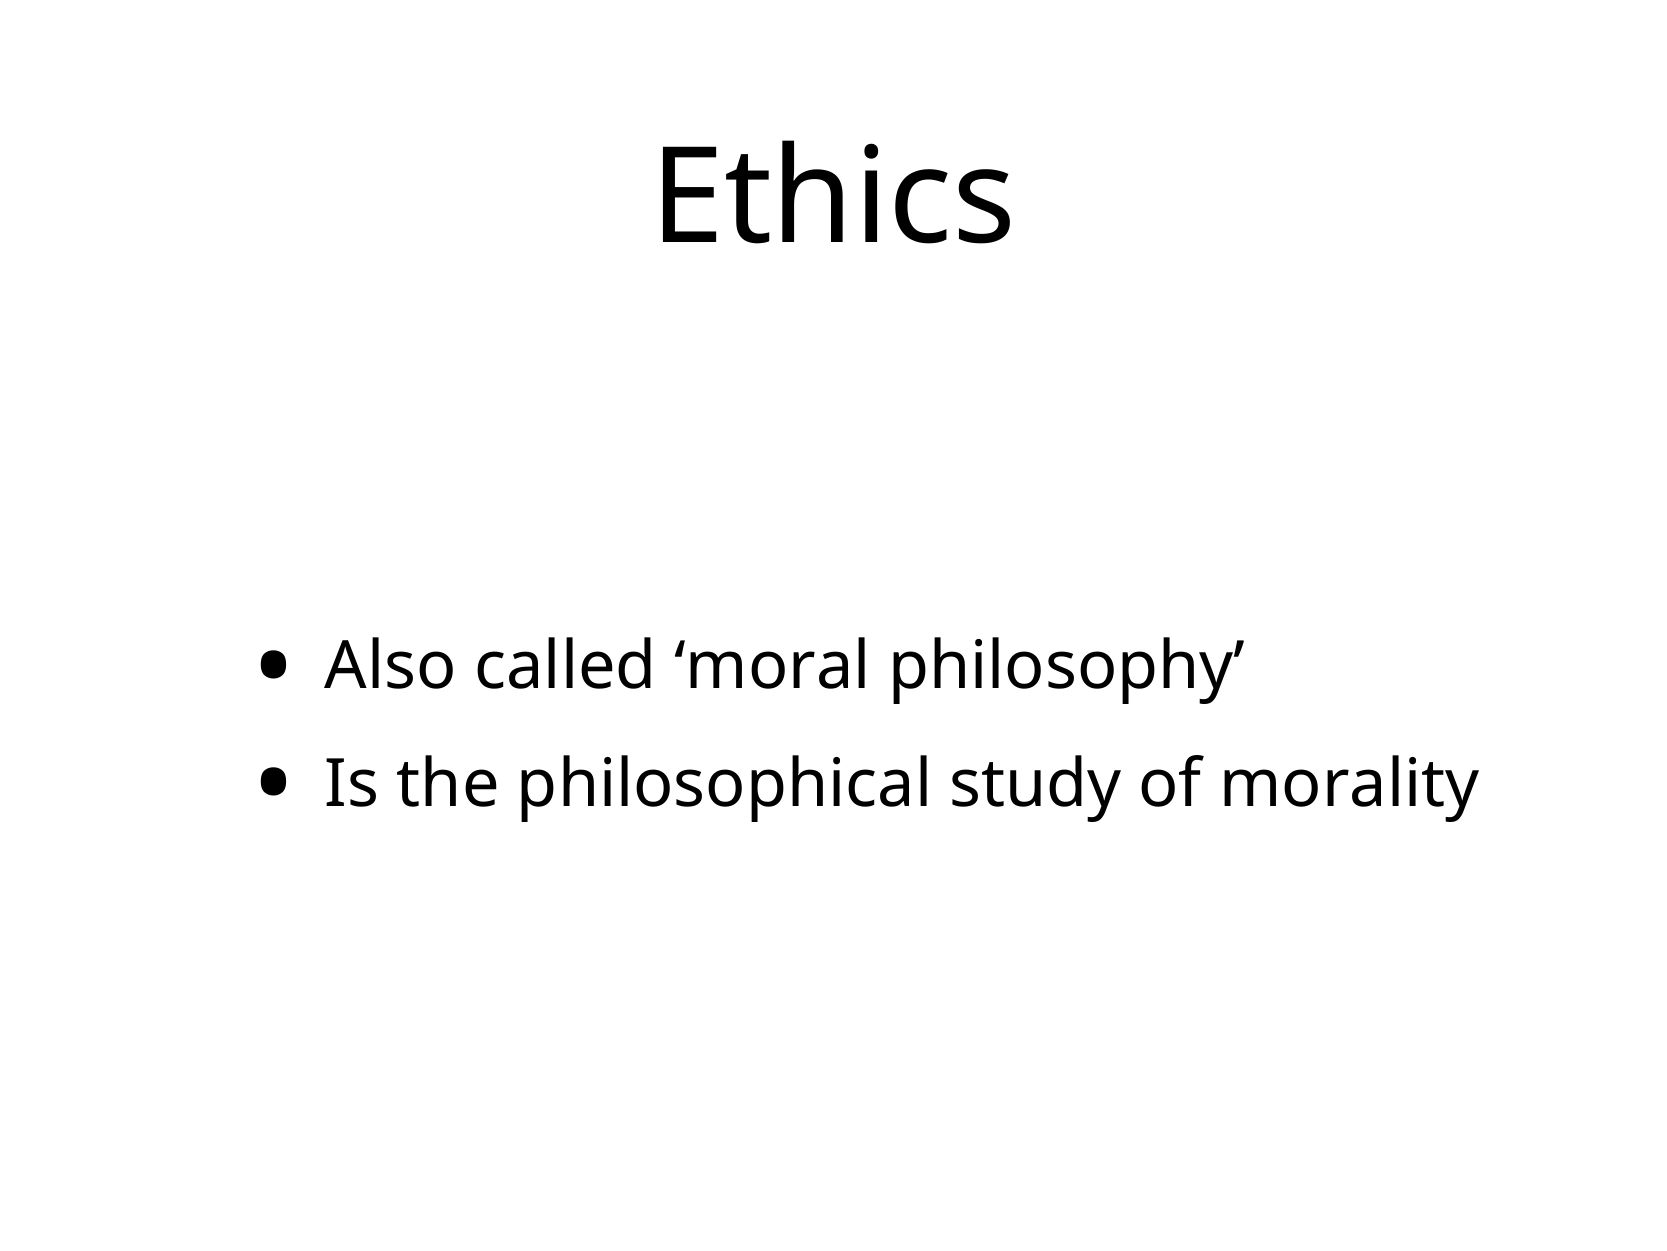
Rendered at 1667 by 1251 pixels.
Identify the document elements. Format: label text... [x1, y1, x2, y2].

title Ethics [162, 33, 1505, 346]
list Also called ‘moral philosophy’ Is the philosophical study of morality [162, 354, 1505, 1088]
